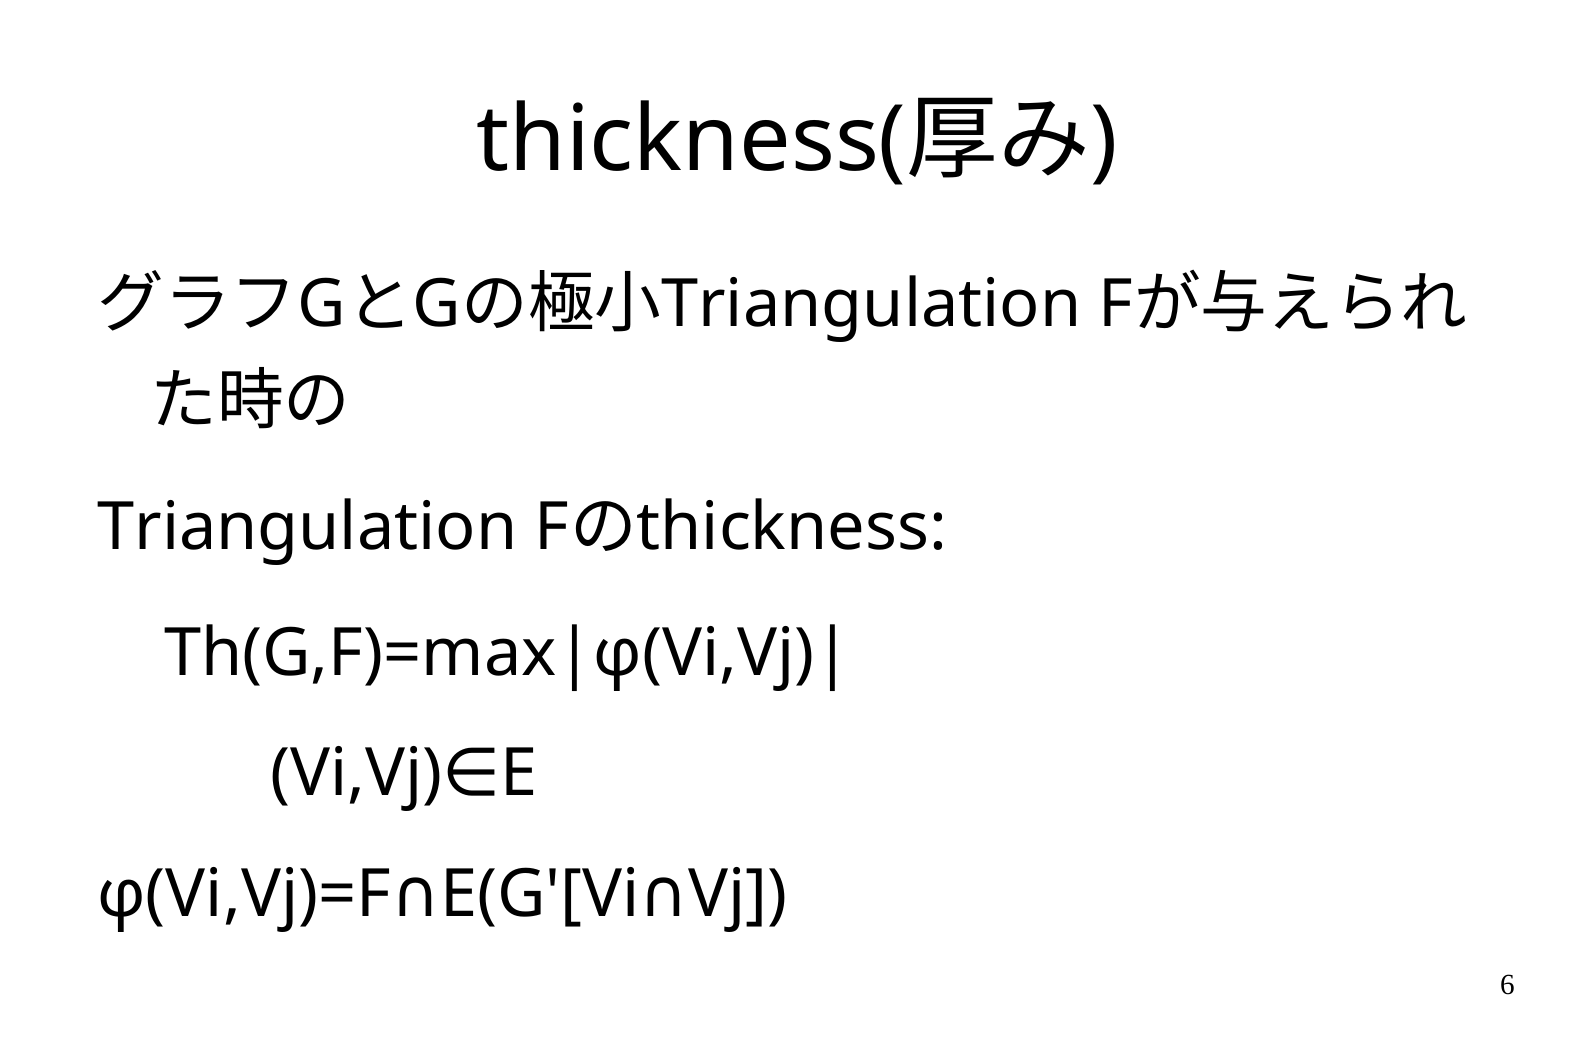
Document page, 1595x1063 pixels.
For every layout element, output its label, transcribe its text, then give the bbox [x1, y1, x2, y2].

title thickness(厚み) [79, 49, 1515, 213]
list グラフGとGの極小Triangulation Fが与えられた時の Triangulation Fのthickness: Th(G,F)=max|φ(Vi,Vj)| (Vi,Vj)∈E φ(Vi,Vj)=F∩E(G'[Vi∩Vj]) [79, 248, 1515, 936]
